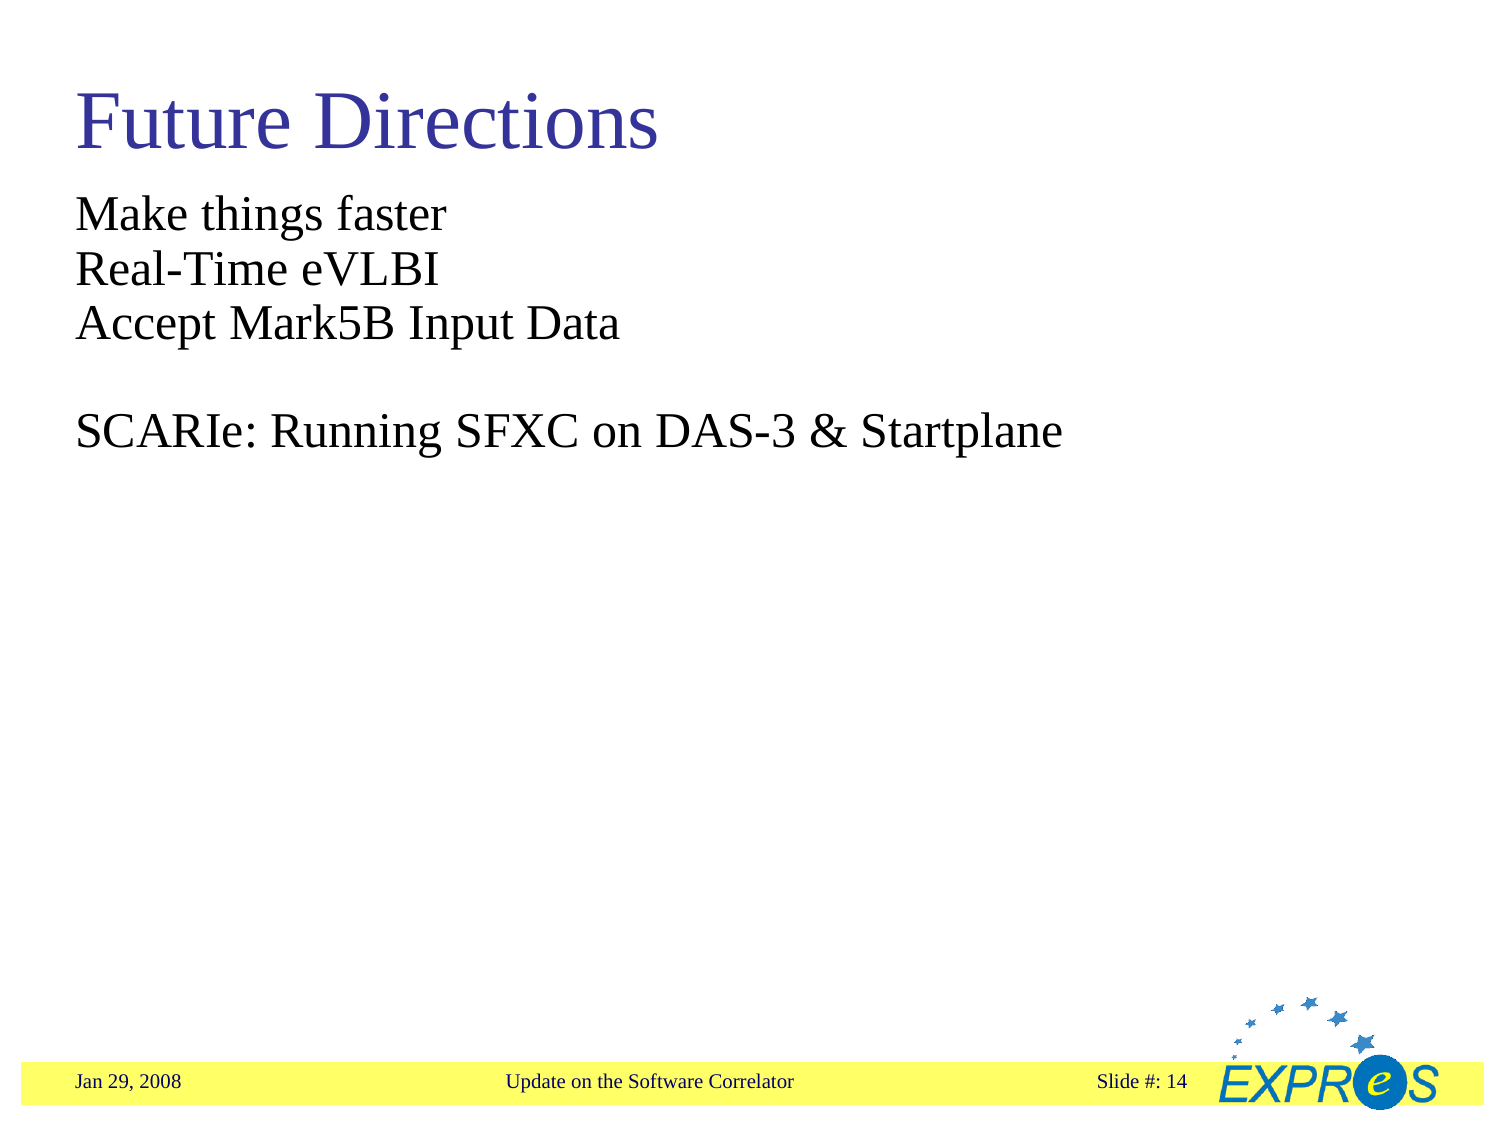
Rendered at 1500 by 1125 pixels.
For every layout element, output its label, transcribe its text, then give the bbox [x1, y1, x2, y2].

list Make things faster Real-Time eVLBI Accept Mark5B Input Data SCARIe: Running SFXC on DAS-3 & Startplane [75, 187, 1426, 1038]
picture [21, 993, 1500, 1113]
title Future Directions [75, 70, 1426, 172]
